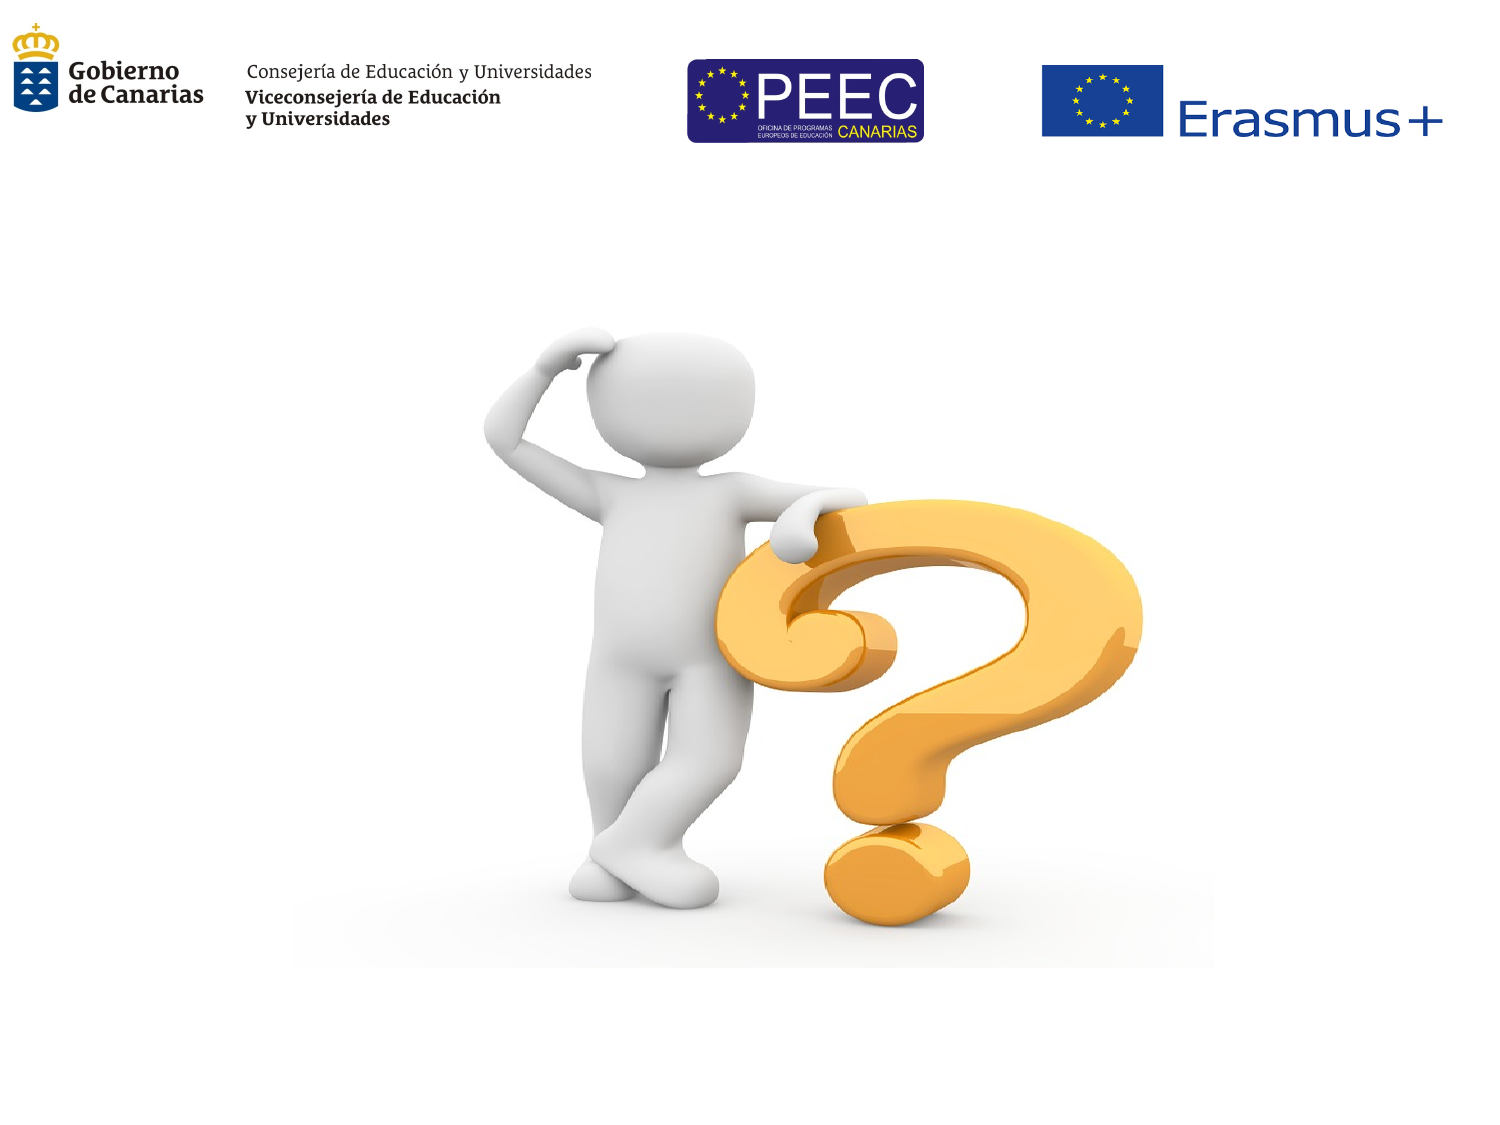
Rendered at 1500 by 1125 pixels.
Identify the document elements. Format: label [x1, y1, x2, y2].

picture [687, 59, 924, 143]
picture [12, 23, 591, 130]
picture [292, 299, 1214, 968]
picture [1041, 65, 1443, 137]
